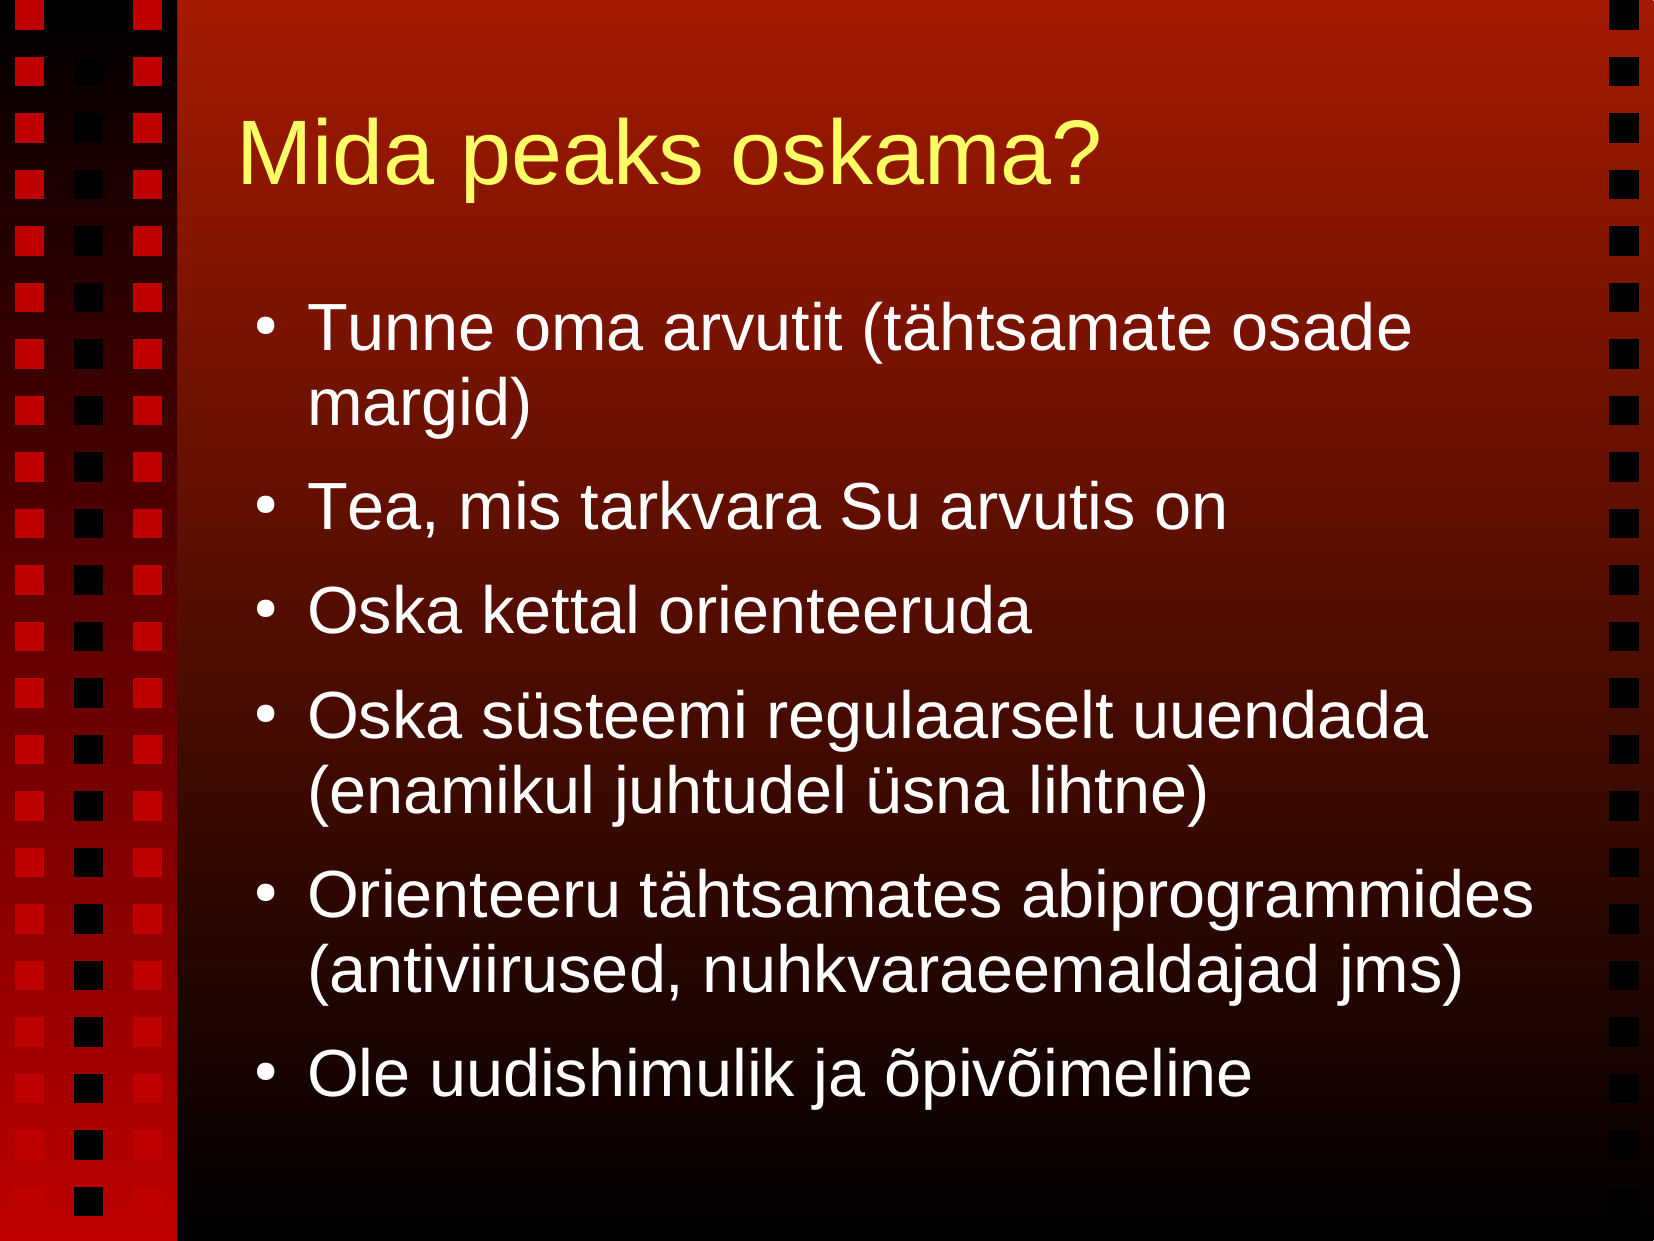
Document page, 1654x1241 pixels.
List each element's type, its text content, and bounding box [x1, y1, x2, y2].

list Tunne oma arvutit (tähtsamate osade margid) Tea, mis tarkvara Su arvutis on Oska kettal orienteeruda Oska süsteemi regulaarselt uuendada (enamikul juhtudel üsna lihtne) Orienteeru tähtsamates abiprogrammides (antiviirused, nuhkvaraeemaldajad jms) Ole uudishimulik ja õpivõimeline [236, 290, 1571, 1111]
title Mida peaks oskama? [236, 49, 1571, 257]
